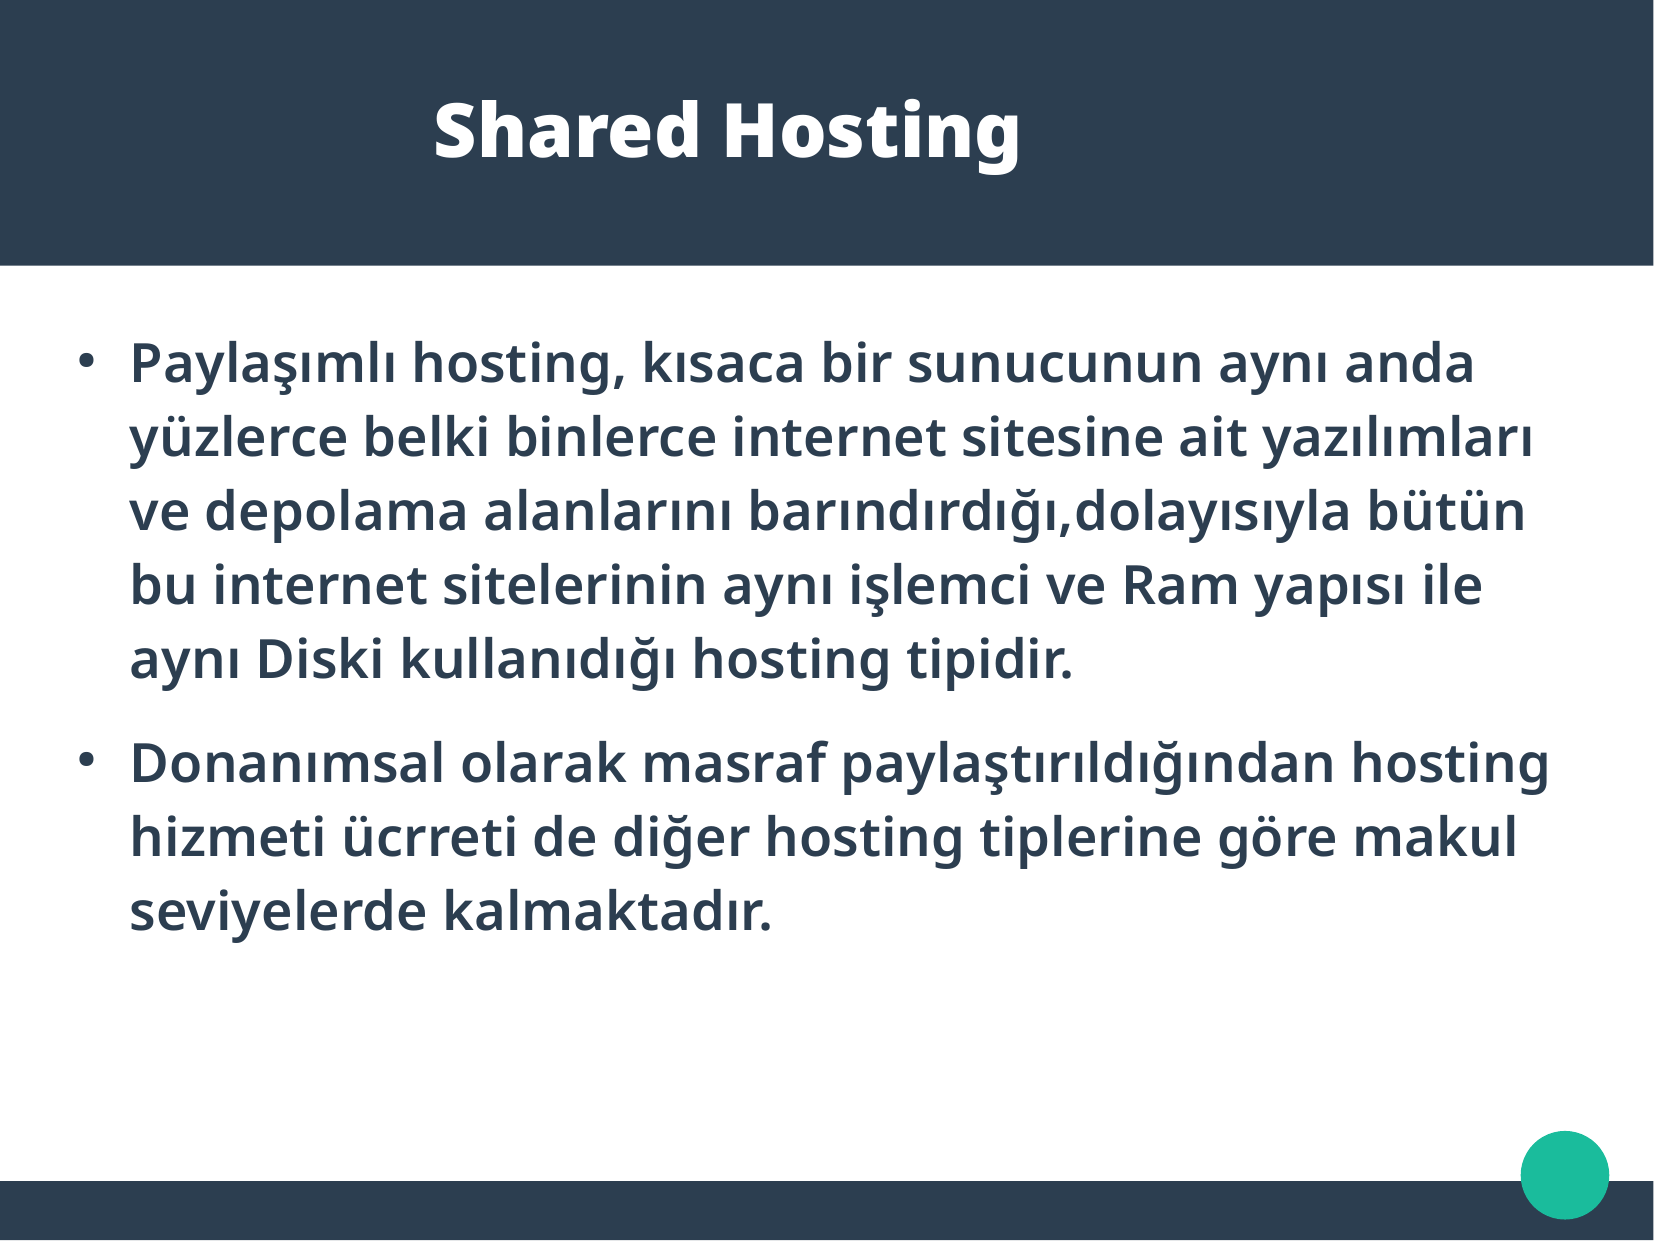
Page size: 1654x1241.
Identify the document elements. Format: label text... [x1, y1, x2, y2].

list Paylaşımlı hosting, kısaca bir sunucunun aynı anda yüzlerce belki binlerce internet sitesine ait yazılımları ve depolama alanlarını barındırdığı,dolayısıyla bütün bu internet sitelerinin aynı işlemci ve Ram yapısı ile aynı Diski kullanıdığı hosting tipidir. Donanımsal olarak masraf paylaştırıldığından hosting hizmeti ücrreti de diğer hosting tiplerine göre makul seviyelerde kalmaktadır. [59, 324, 1595, 1152]
title Shared Hosting [59, 49, 1595, 207]
